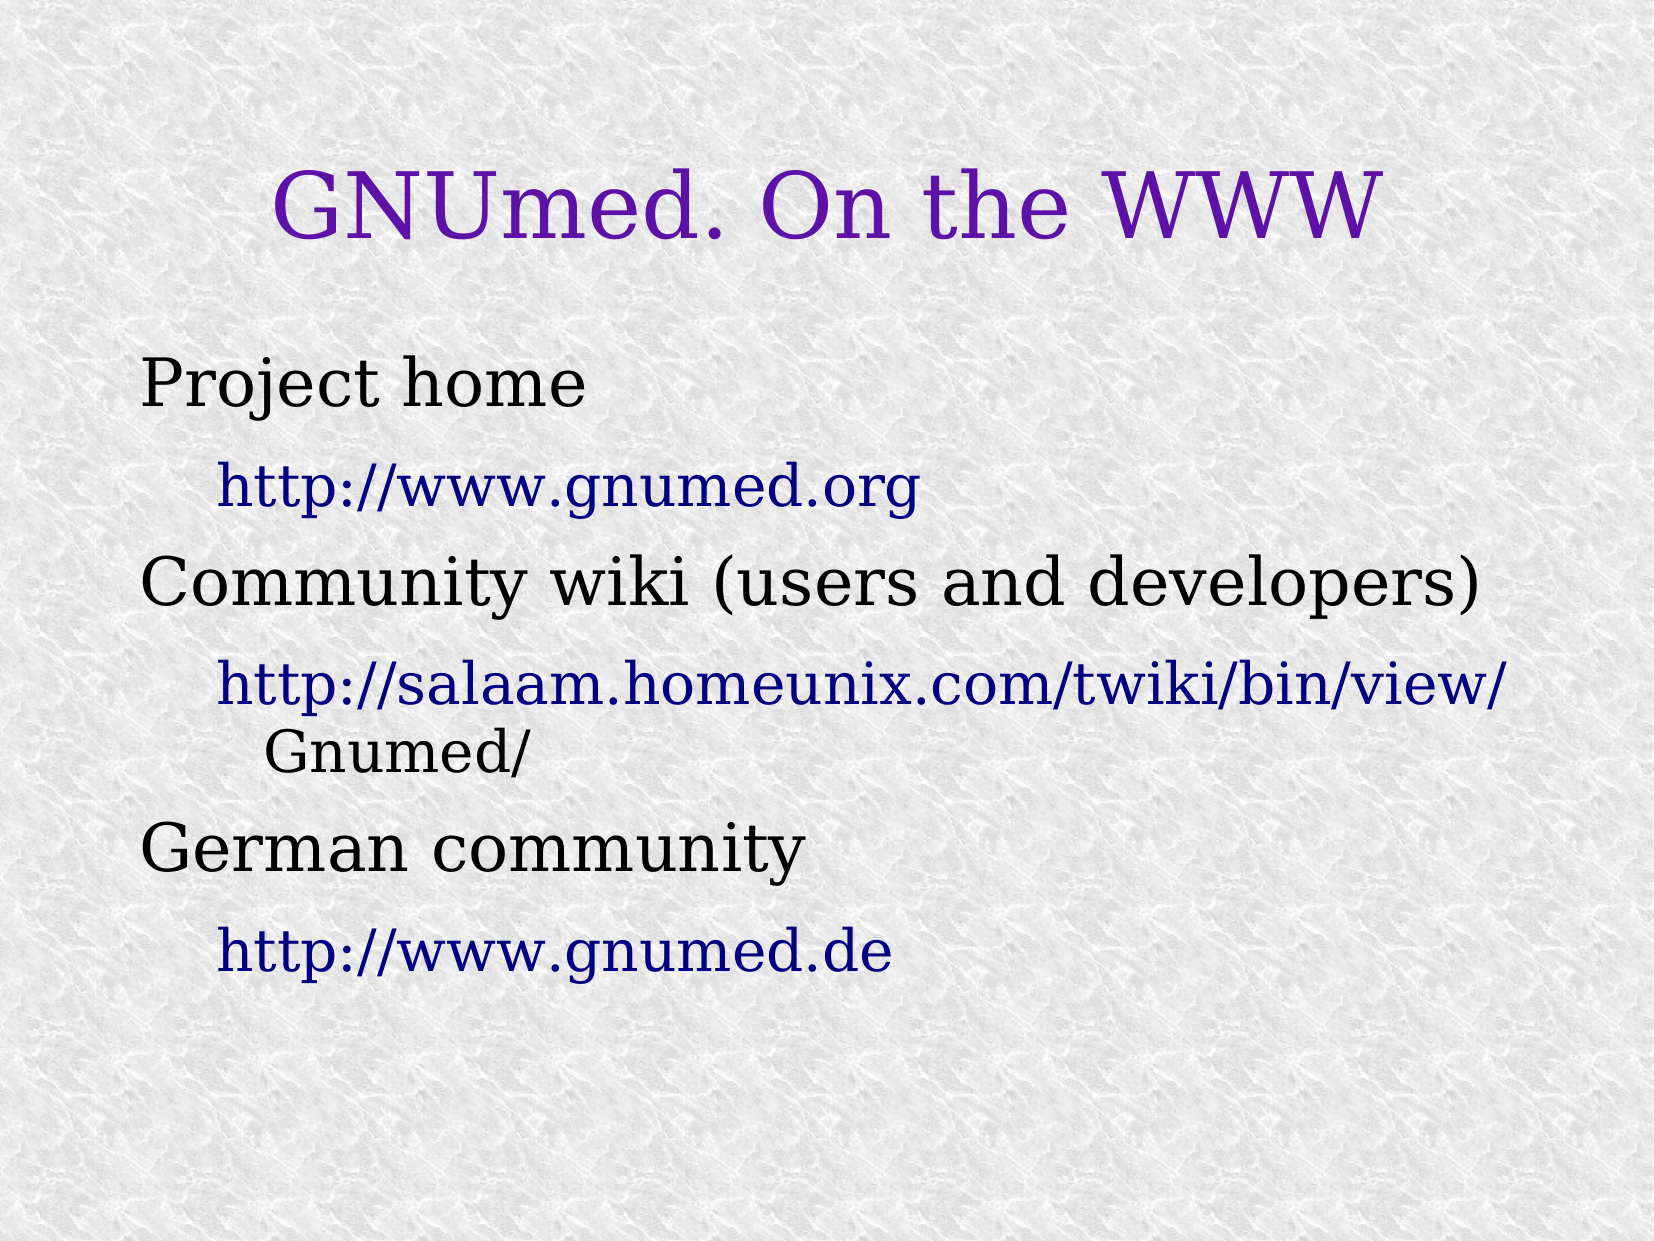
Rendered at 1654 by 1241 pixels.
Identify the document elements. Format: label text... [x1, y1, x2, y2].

list Project home http://www.gnumed.org Community wiki (users and developers) http://salaam.homeunix.com/twiki/bin/view/ Gnumed/ German community http://www.gnumed.de [121, 344, 1609, 1127]
picture [0, 0, 1654, 1241]
title GNUmed. On the WWW [121, 102, 1534, 311]
